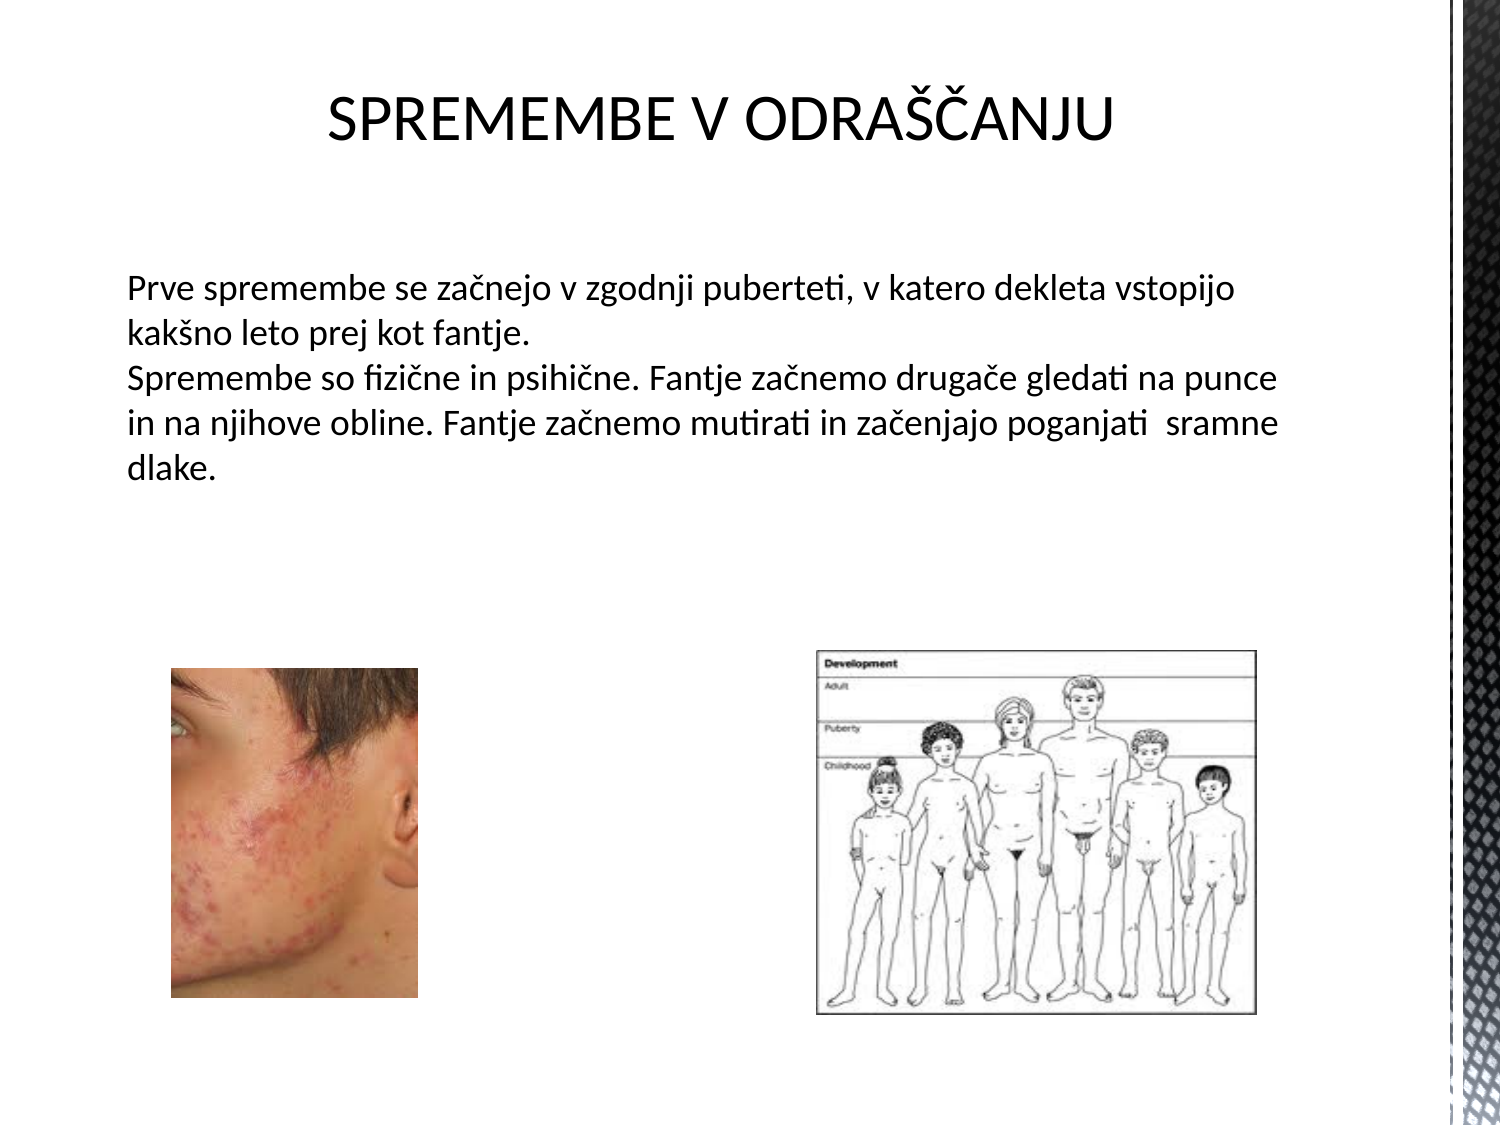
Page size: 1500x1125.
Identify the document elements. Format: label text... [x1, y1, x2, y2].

picture [1447, 0, 1500, 1125]
picture [816, 650, 1257, 1016]
picture [171, 668, 418, 998]
text_box SPREMEMBE V ODRAŠČANJU [312, 66, 1176, 162]
text_box Prve spremembe se začnejo v zgodnji puberteti, v katero dekleta vstopijo kakšno leto prej kot fantje. Spremembe so fizične in psihične. Fantje začnemo drugače gledati na punce in na njihove obline. Fantje začnemo mutirati in začenjajo poganjati sramne dlake. [112, 255, 1321, 496]
